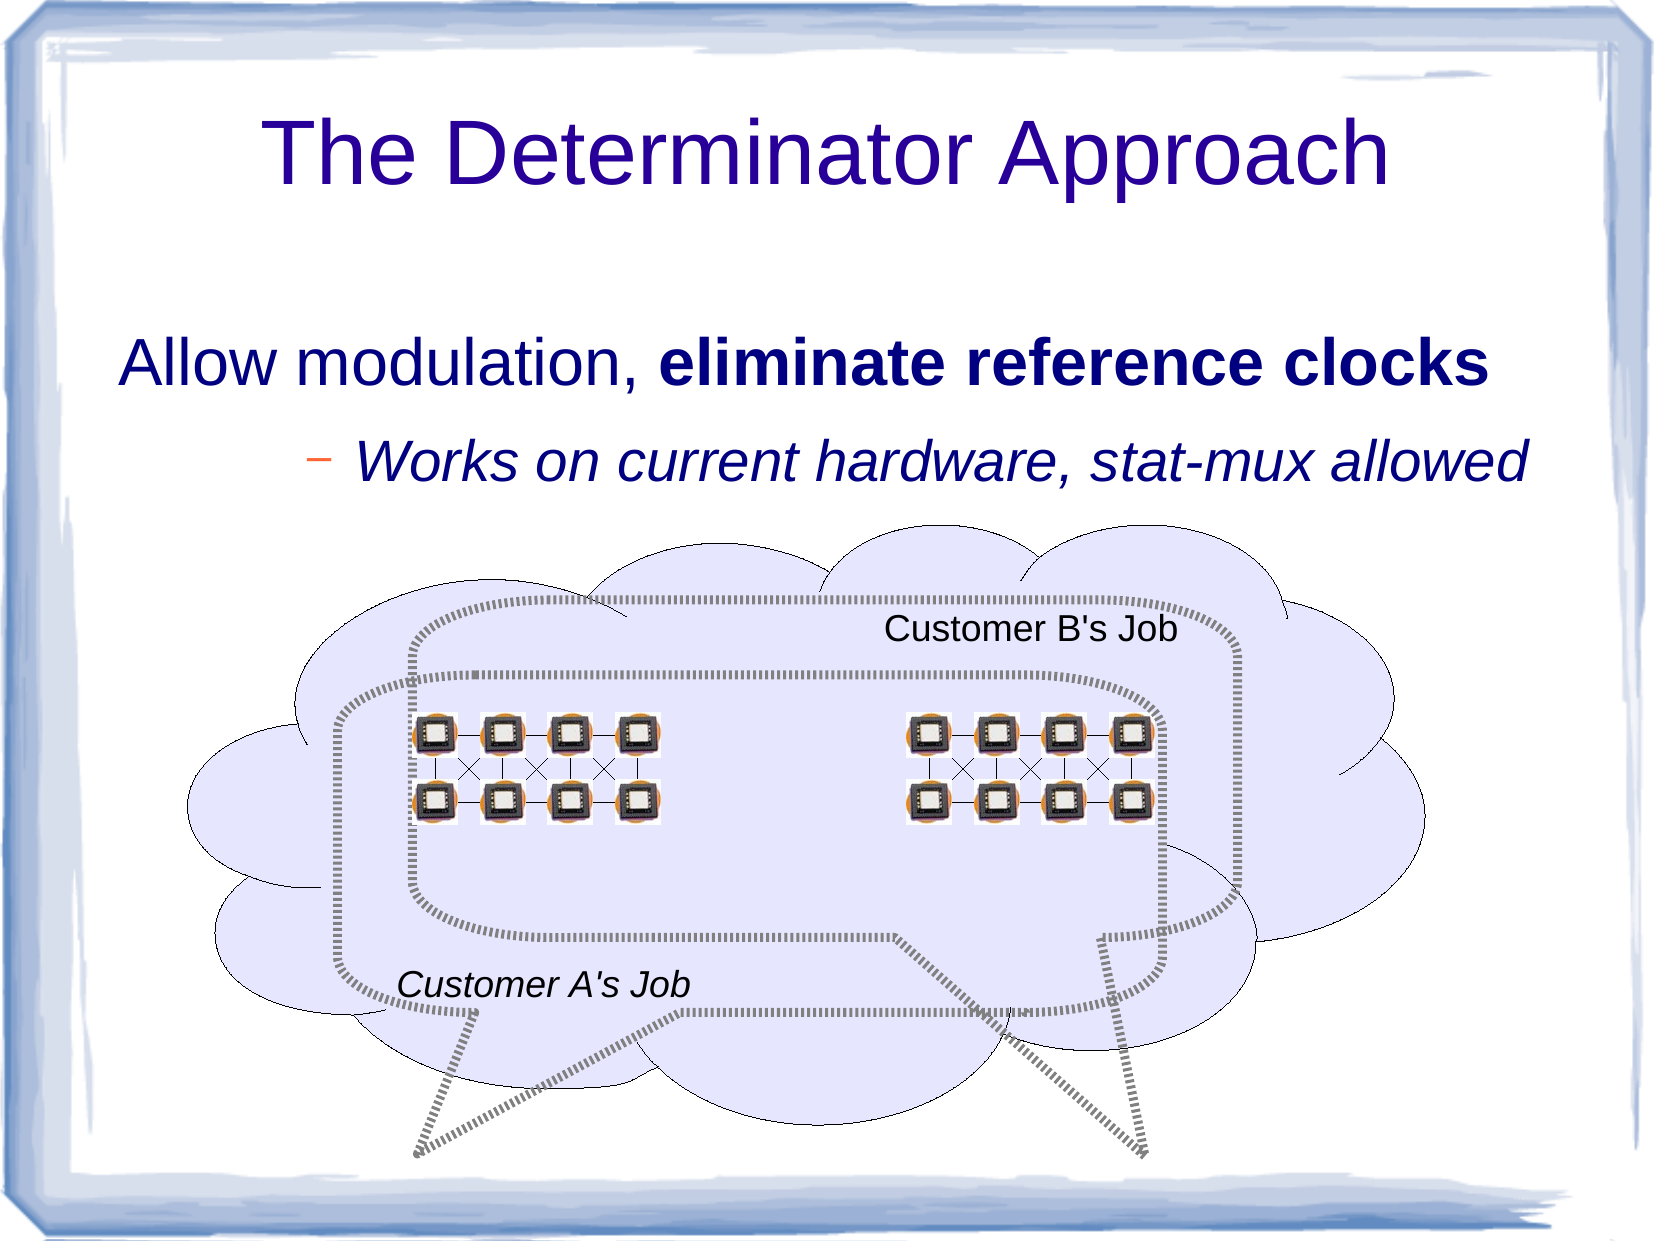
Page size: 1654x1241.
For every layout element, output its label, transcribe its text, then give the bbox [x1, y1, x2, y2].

text_box Customer B's Job [825, 600, 1238, 657]
text_box Customer A's Job [337, 955, 751, 1013]
text_box [187, 525, 1426, 1126]
picture [0, 0, 1654, 1241]
list Allow modulation, eliminate reference clocks Works on current hardware, stat-mux allowed [118, 324, 1571, 494]
title The Determinator Approach [82, 56, 1571, 250]
